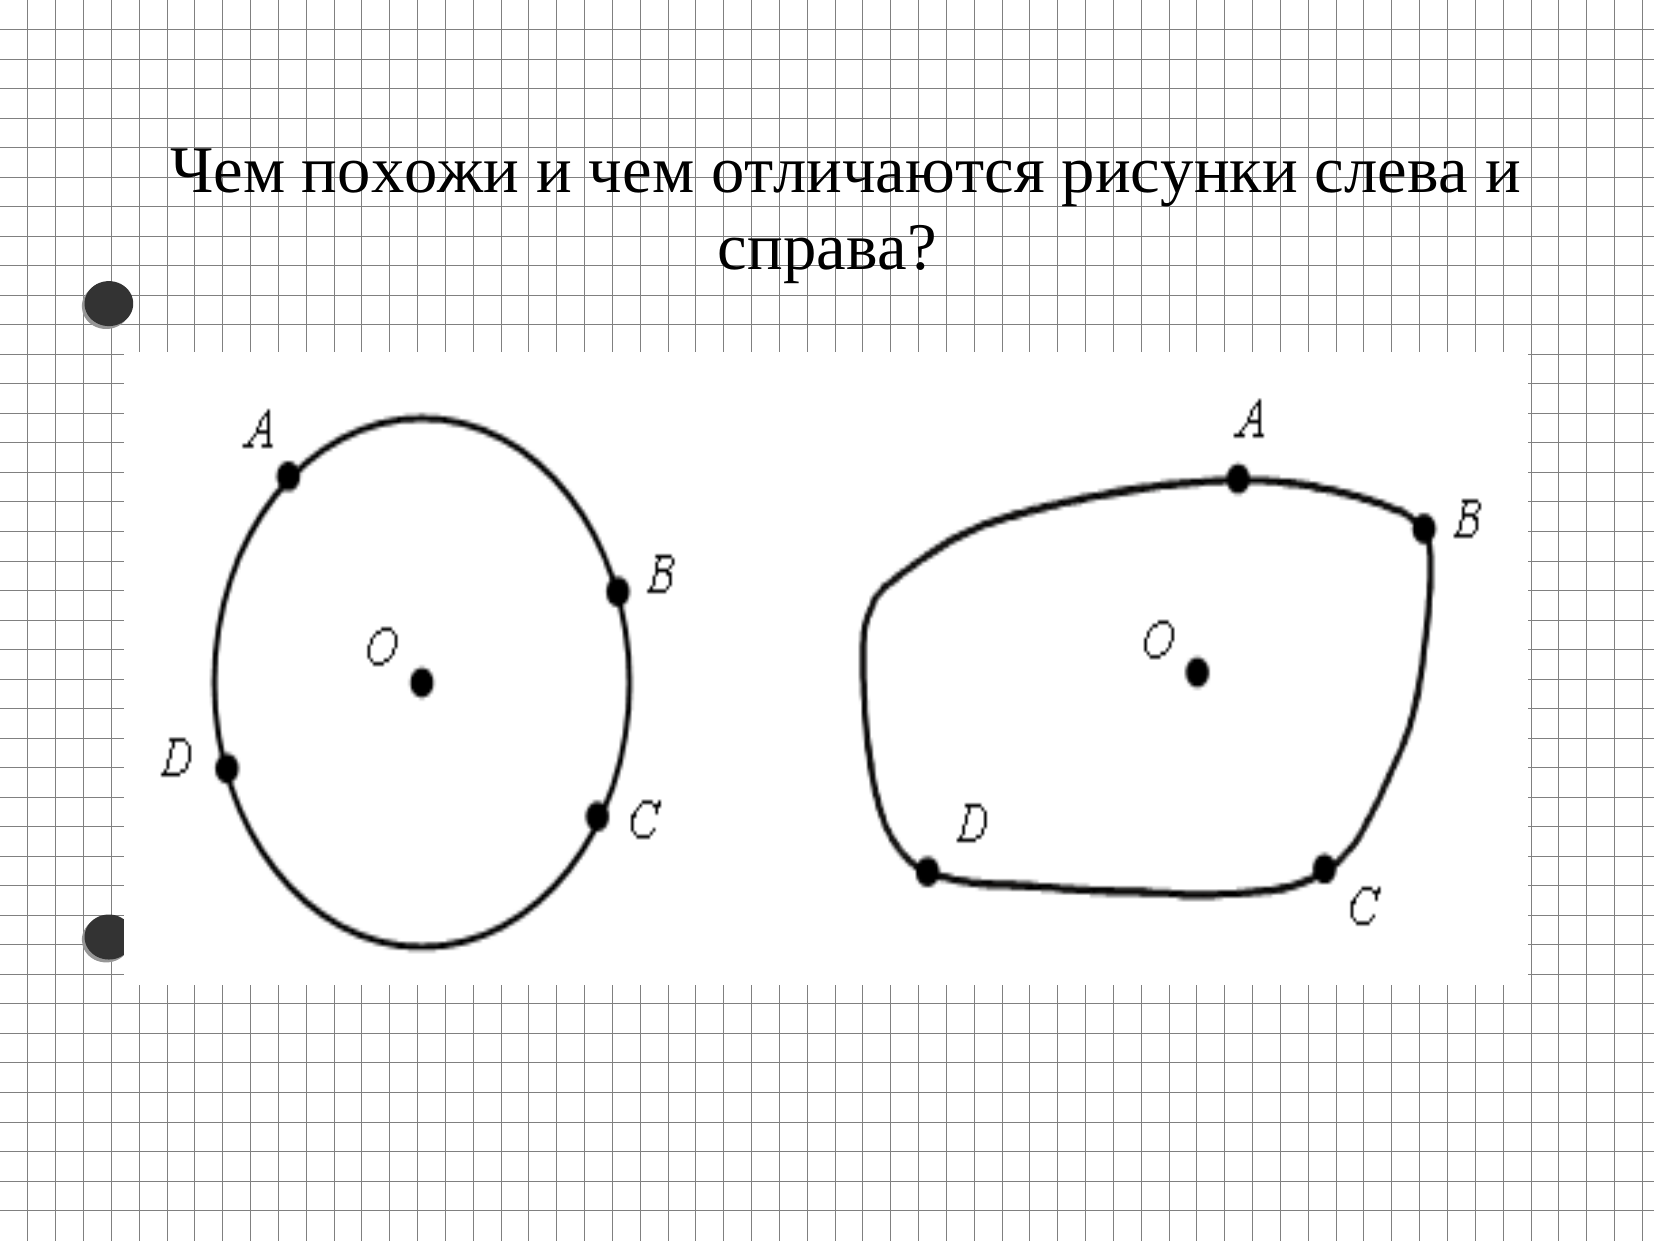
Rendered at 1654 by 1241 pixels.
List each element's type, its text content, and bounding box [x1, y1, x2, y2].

title Чем похожи и чем отличаются рисунки слева и справа? [121, 102, 1534, 311]
picture [124, 352, 1528, 985]
